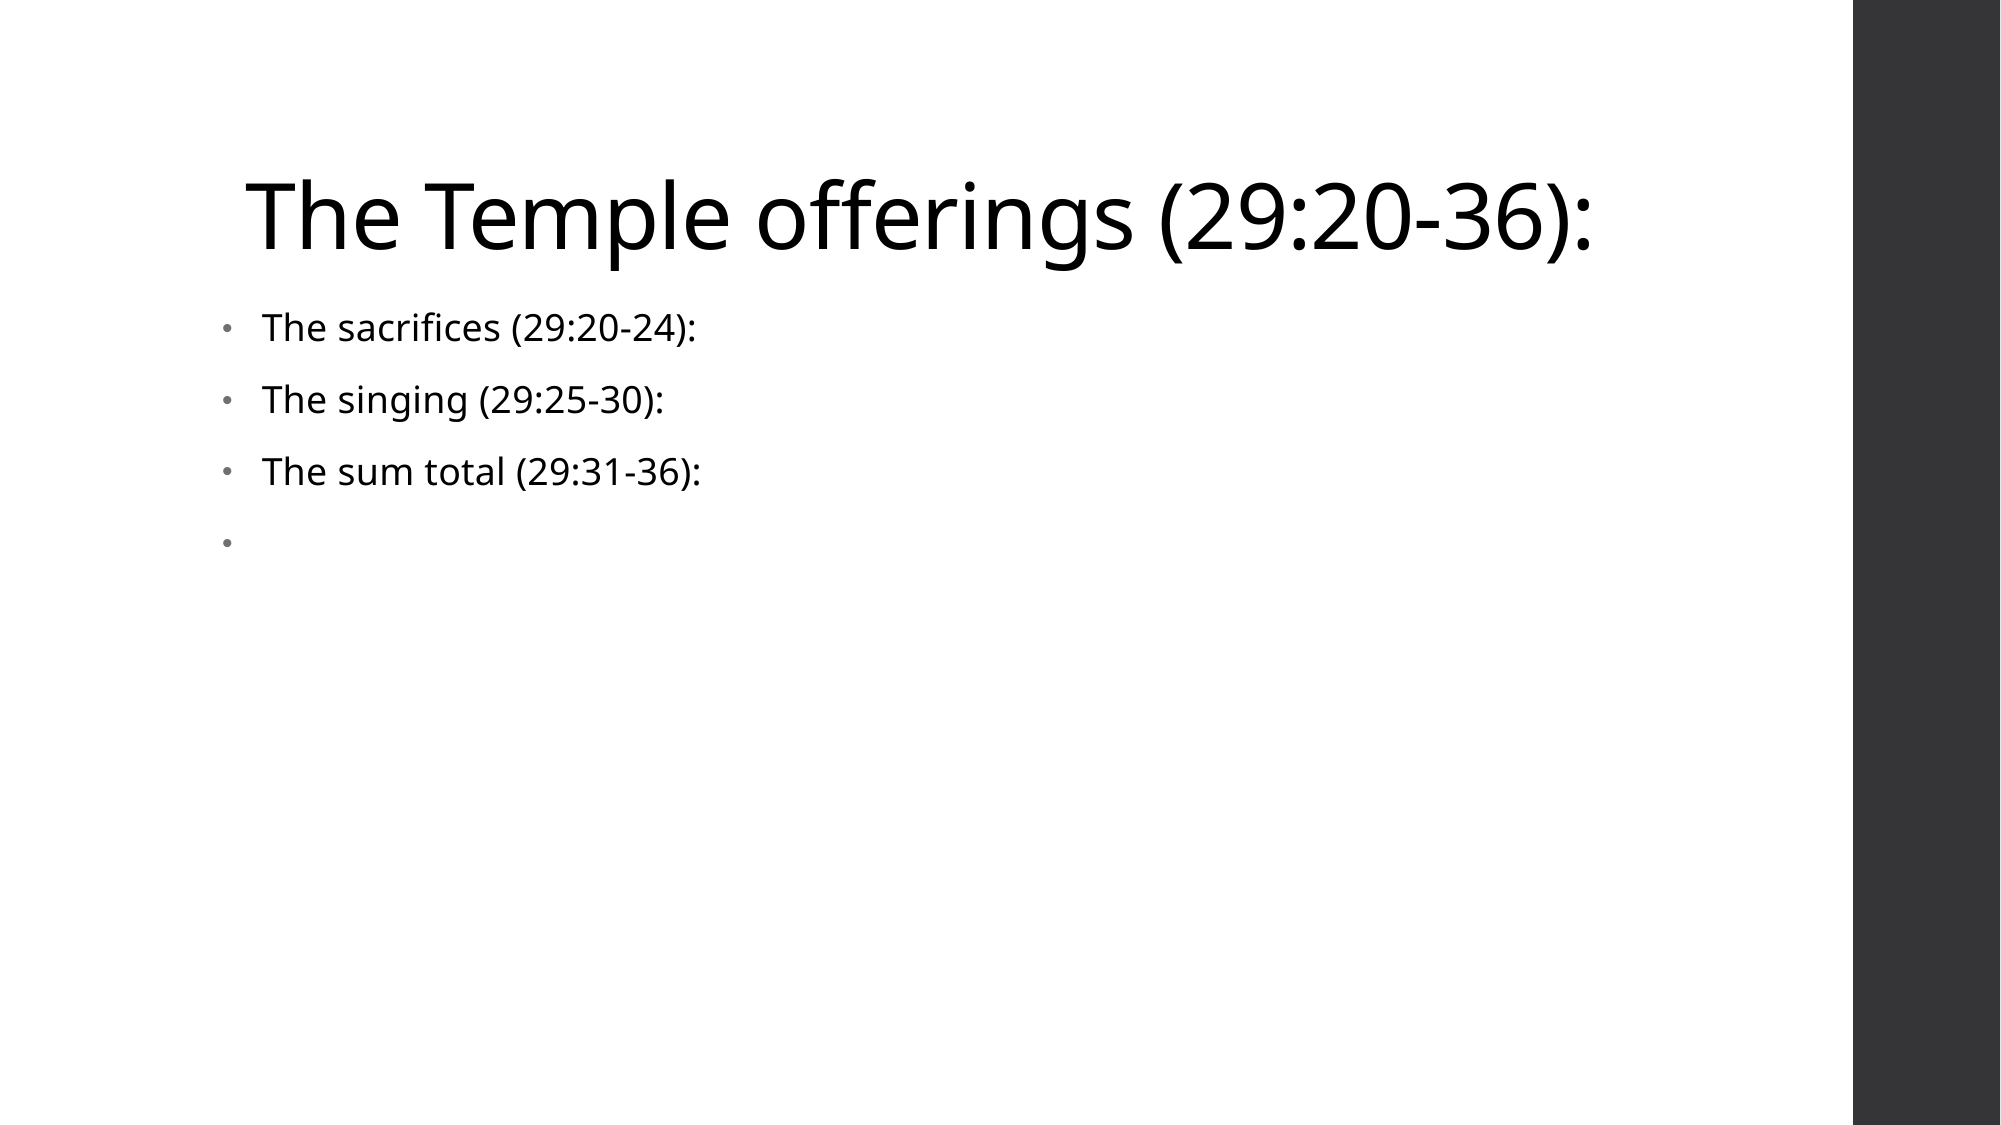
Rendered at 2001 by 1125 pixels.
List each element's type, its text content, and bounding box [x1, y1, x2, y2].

title The Temple offerings (29:20-36): [206, 60, 1797, 278]
list The sacrifices (29:20-24): The singing (29:25-30): The sum total (29:31-36): [206, 299, 1617, 1014]
